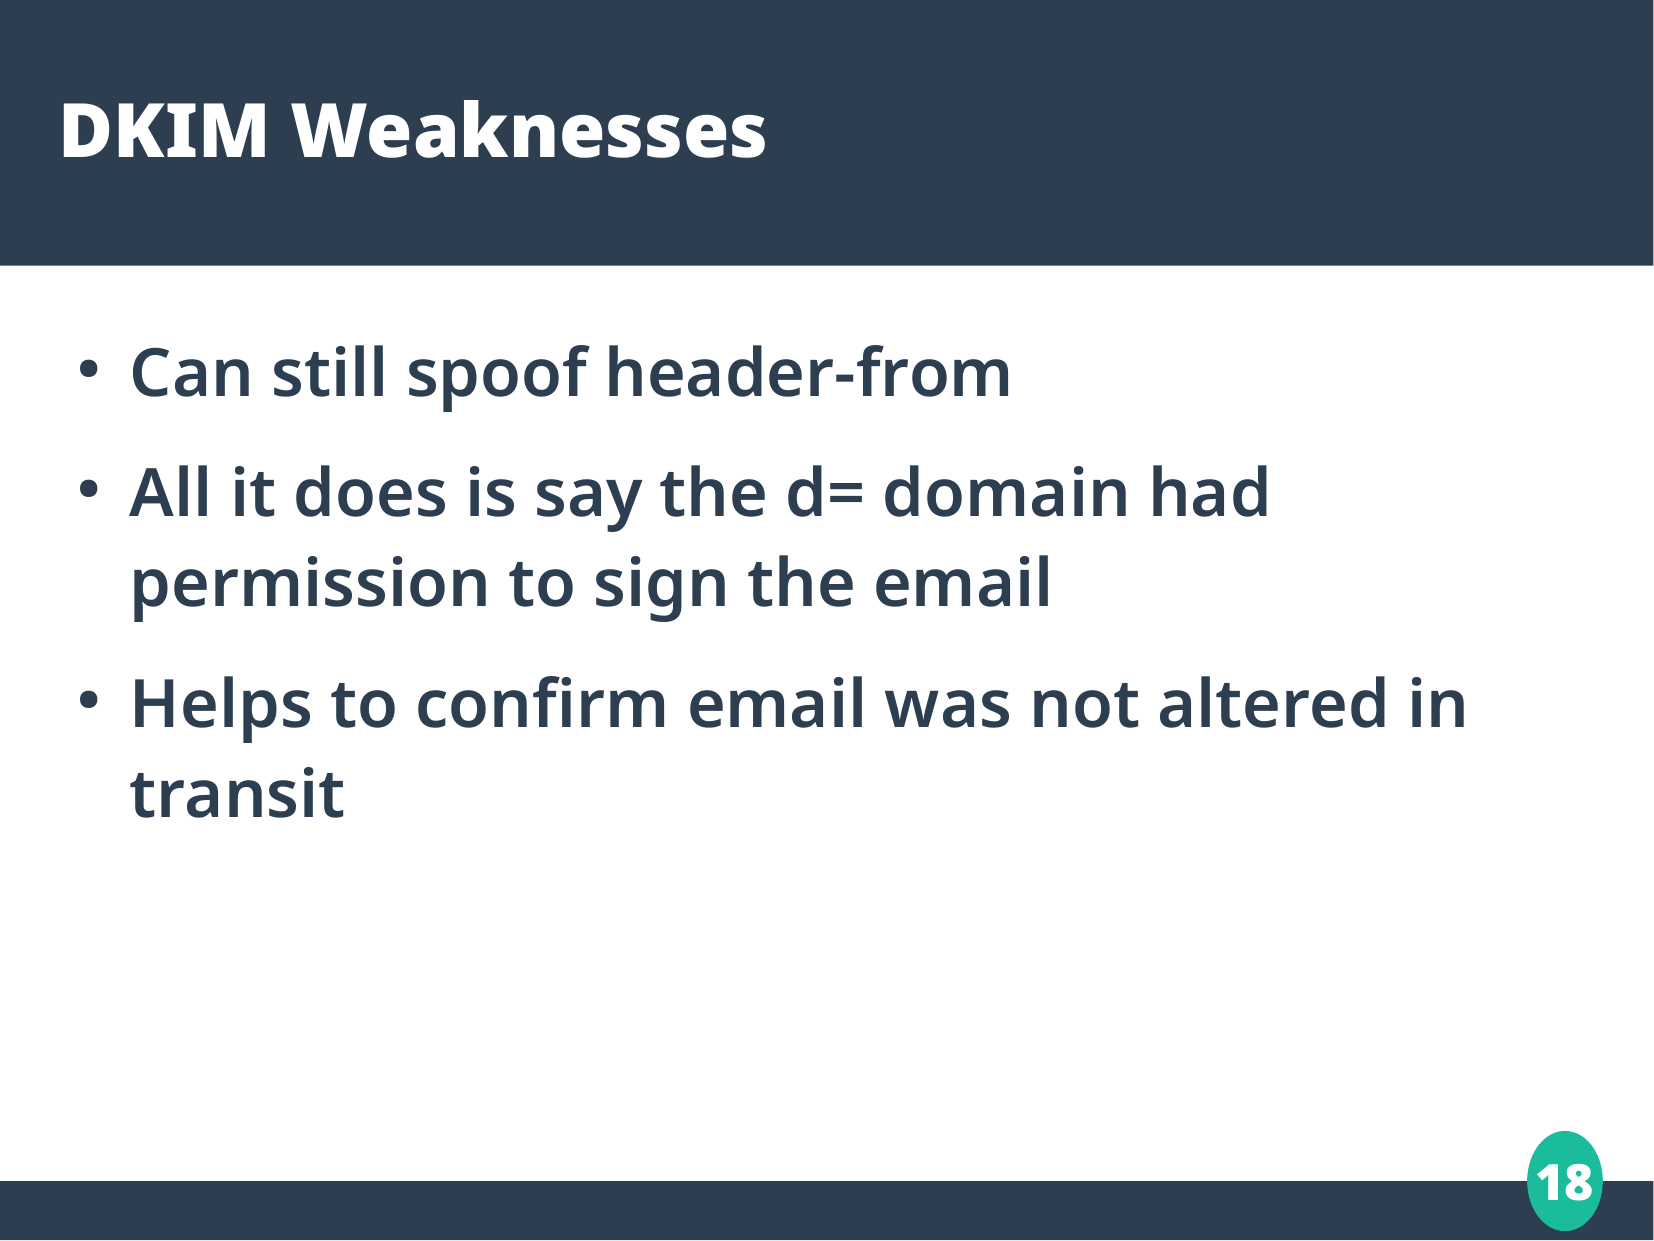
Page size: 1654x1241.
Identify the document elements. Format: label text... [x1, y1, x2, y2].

list Can still spoof header-from All it does is say the d= domain had permission to sign the email Helps to confirm email was not altered in transit [59, 324, 1595, 1152]
title DKIM Weaknesses [59, 49, 1595, 207]
